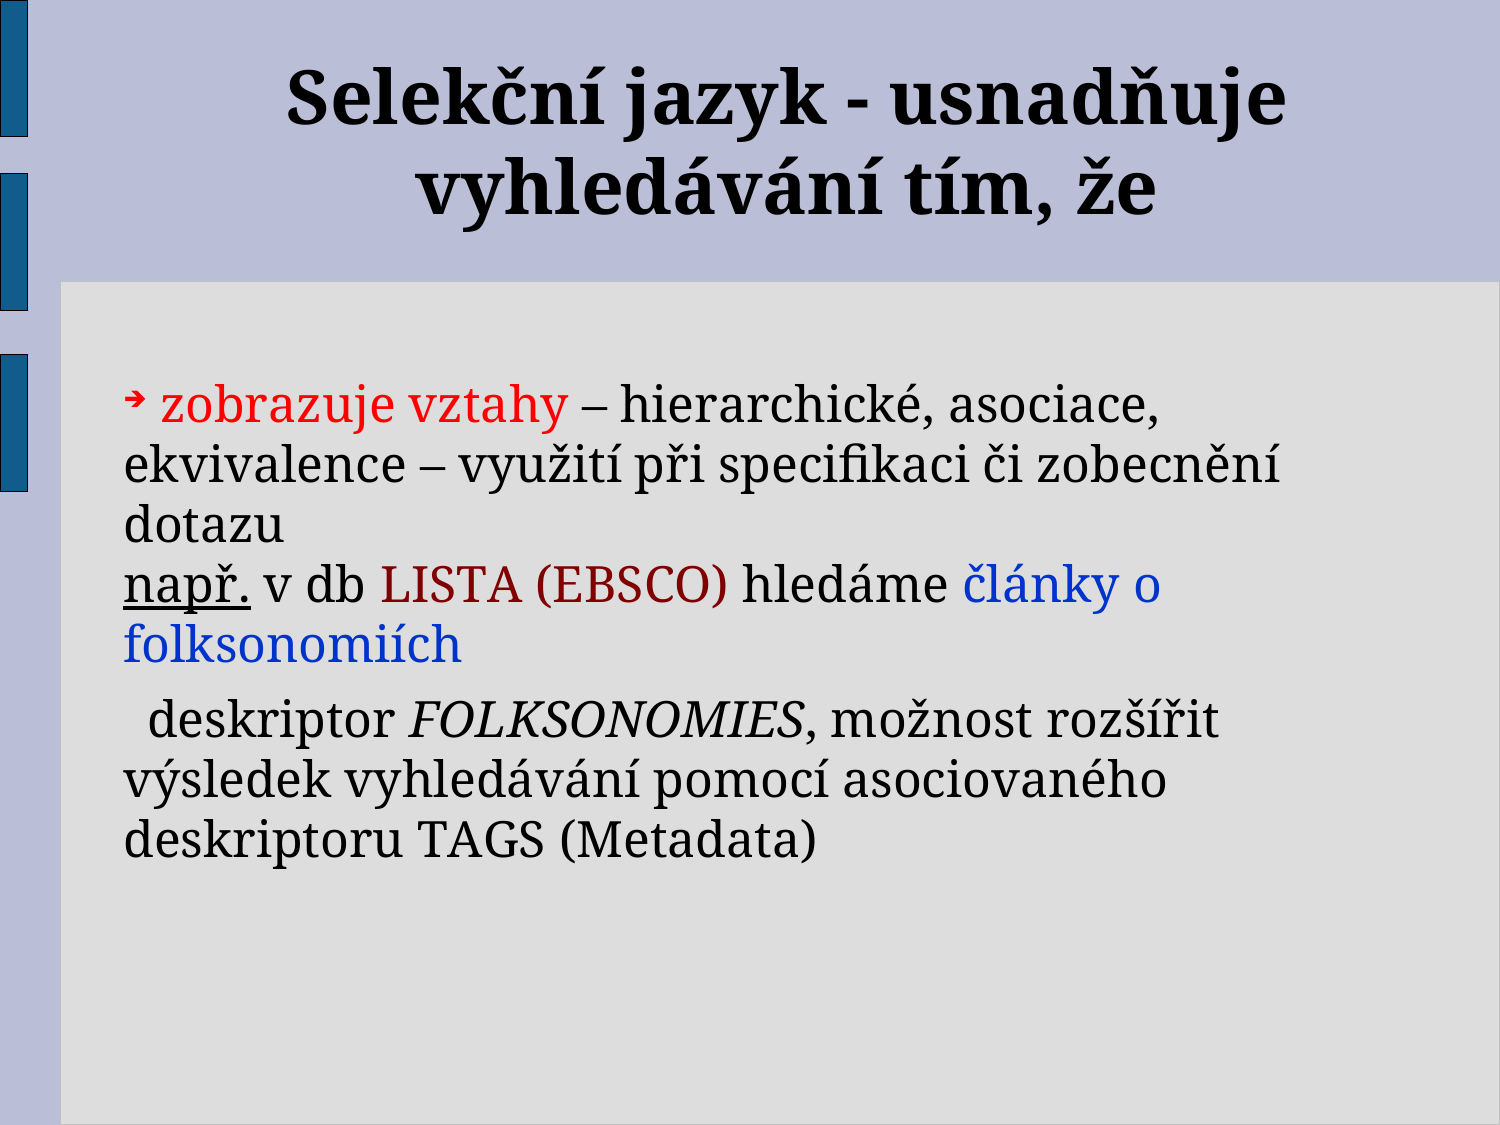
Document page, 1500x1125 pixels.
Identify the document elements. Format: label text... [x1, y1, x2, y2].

list zobrazuje vztahy – hierarchické, asociace, ekvivalence – využití při specifikaci či zobecnění dotazu např. v db LISTA (EBSCO) hledáme články o folksonomiích deskriptor FOLKSONOMIES, možnost rozšířit výsledek vyhledávání pomocí asociovaného deskriptoru TAGS (Metadata) [108, 295, 1418, 1104]
title Selekční jazyk - usnadňuje vyhledávání tím, že [150, 41, 1426, 238]
